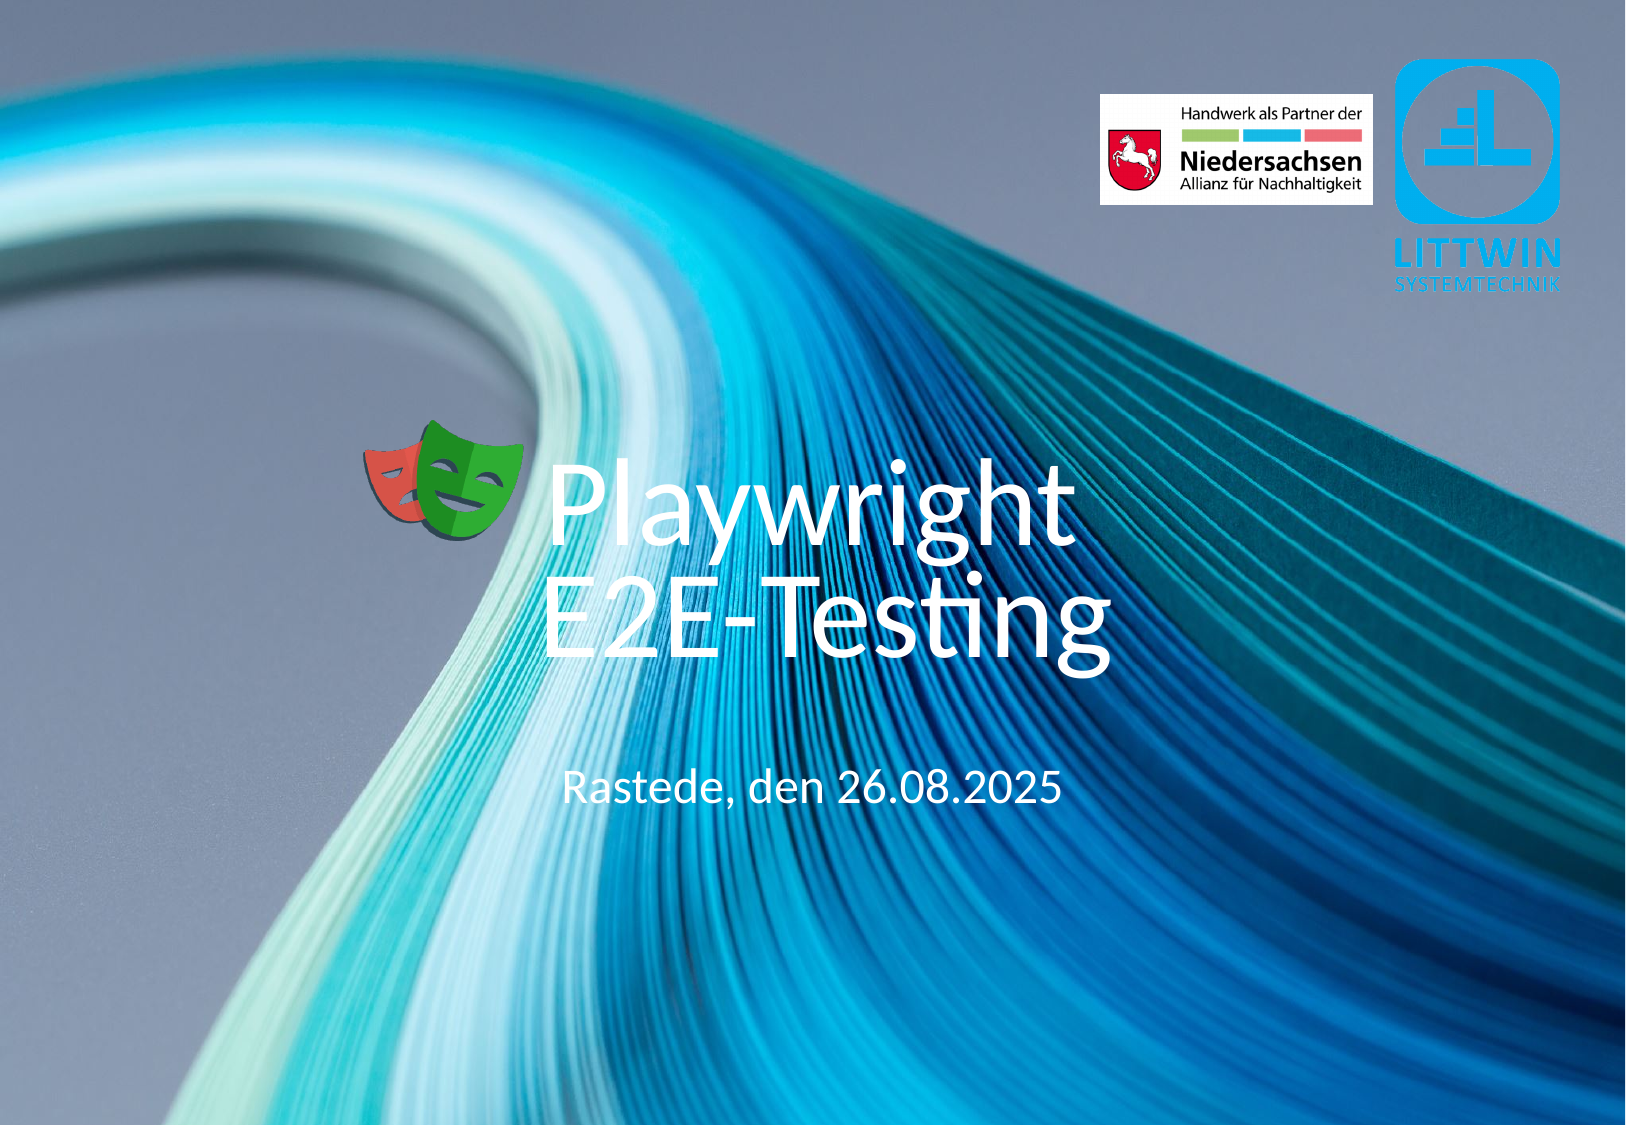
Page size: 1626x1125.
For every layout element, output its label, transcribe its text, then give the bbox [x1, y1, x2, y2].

subtitle Rastede, den 26.08.2025 [203, 759, 1422, 863]
picture [1100, 94, 1373, 205]
picture [361, 398, 525, 563]
title Playwright E2E-Testing [380, 262, 1272, 688]
